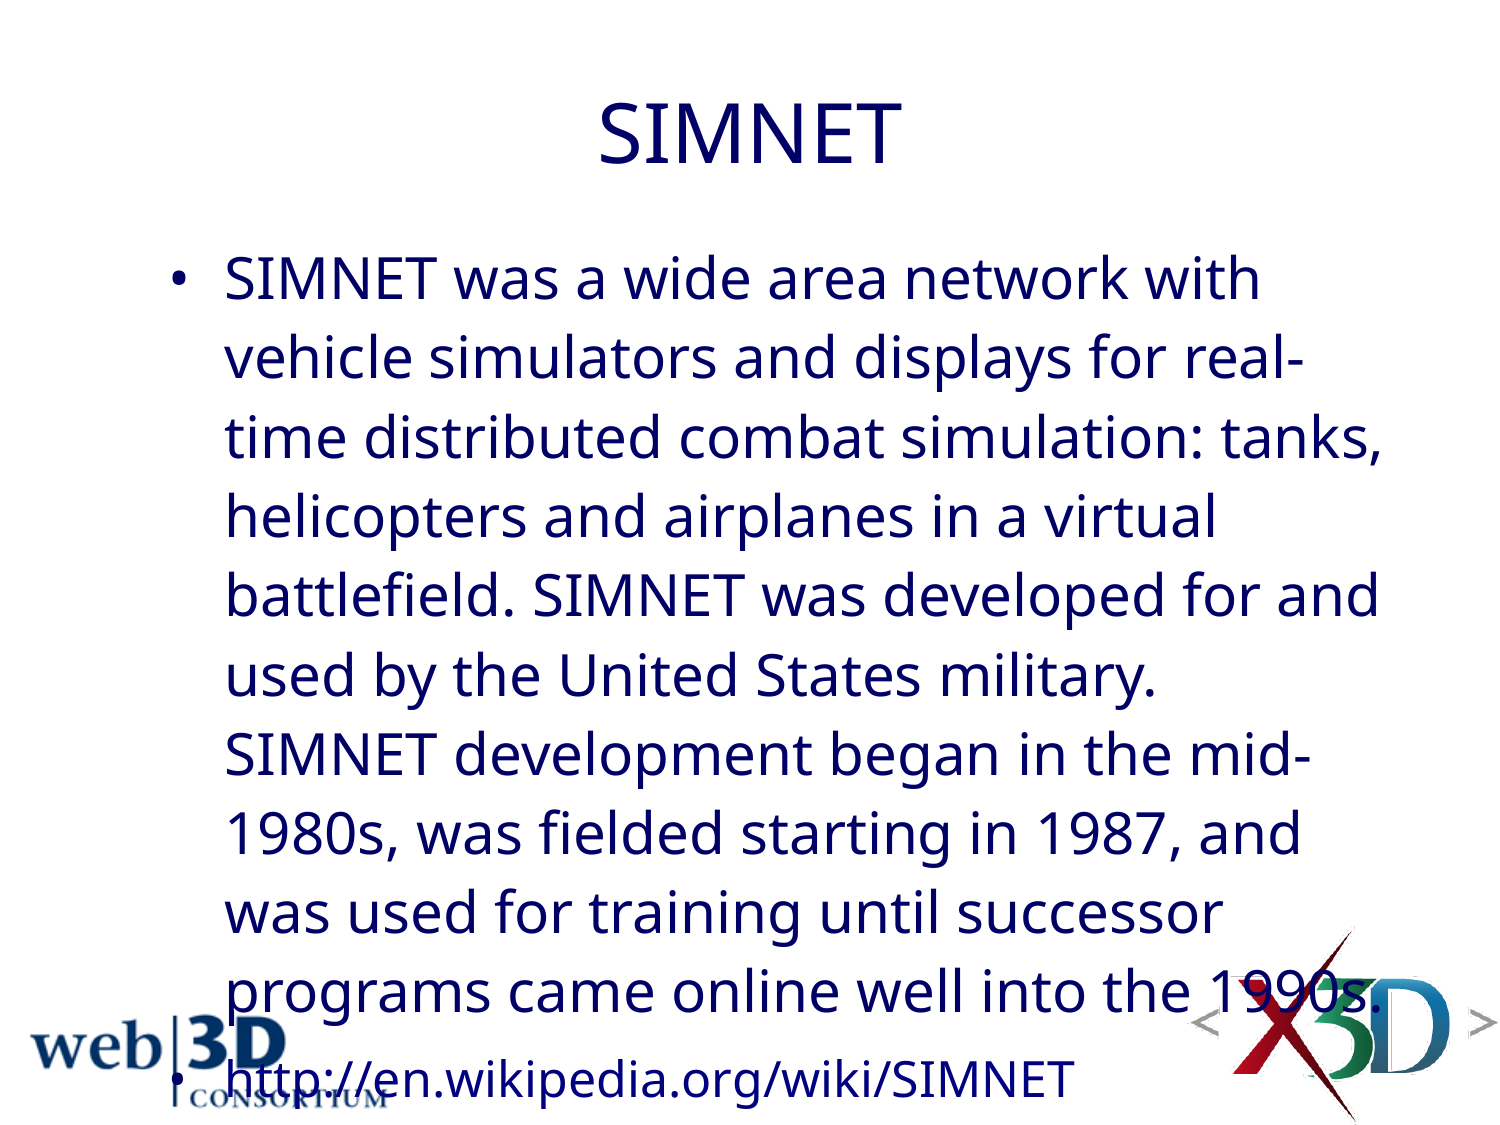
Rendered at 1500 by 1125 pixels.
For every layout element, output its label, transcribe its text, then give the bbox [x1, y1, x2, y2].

title SIMNET [112, 44, 1388, 218]
list SIMNET was a wide area network with vehicle simulators and displays for real-time distributed combat simulation: tanks, helicopters and airplanes in a virtual battlefield. SIMNET was developed for and used by the United States military. SIMNET development began in the mid-1980s, was fielded starting in 1987, and was used for training until successor programs came online well into the 1990s. http://en.wikipedia.org/wiki/SIMNET [112, 237, 1388, 1016]
picture [12, 998, 413, 1118]
picture [1187, 926, 1500, 1125]
